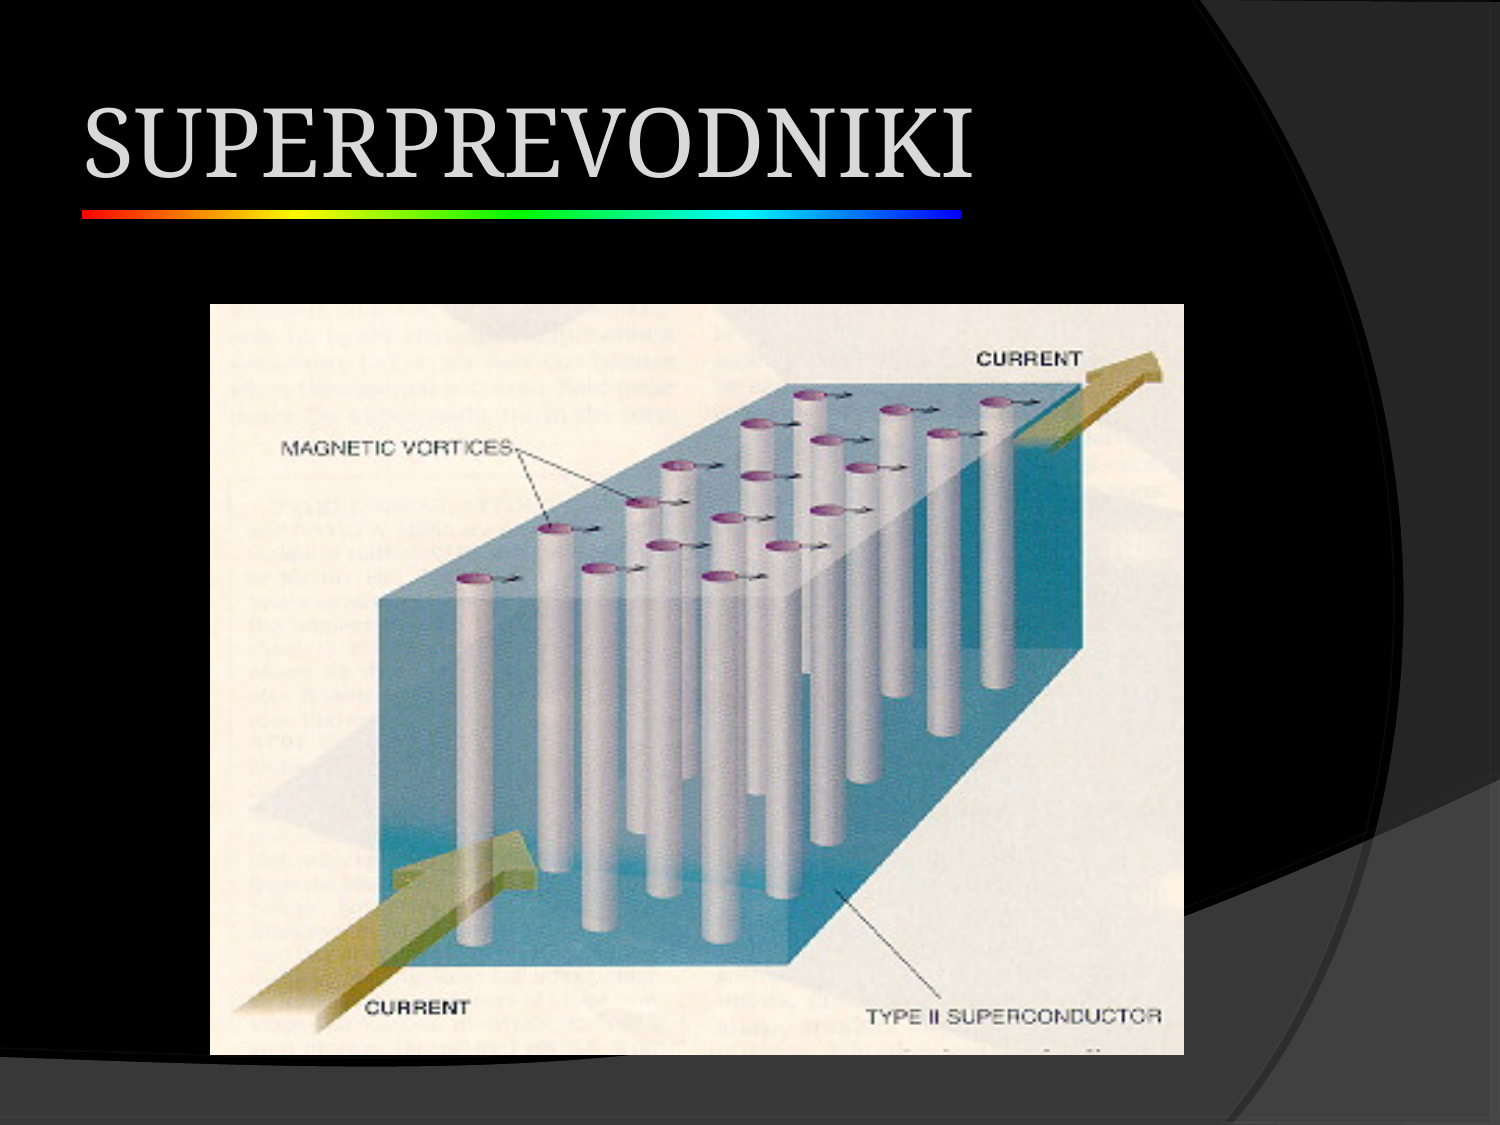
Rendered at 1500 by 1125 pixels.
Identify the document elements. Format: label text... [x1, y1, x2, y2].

title SUPERPREVODNIKI [75, 45, 1300, 233]
picture [82, 210, 784, 219]
picture [819, 210, 961, 219]
picture [210, 304, 1184, 1055]
